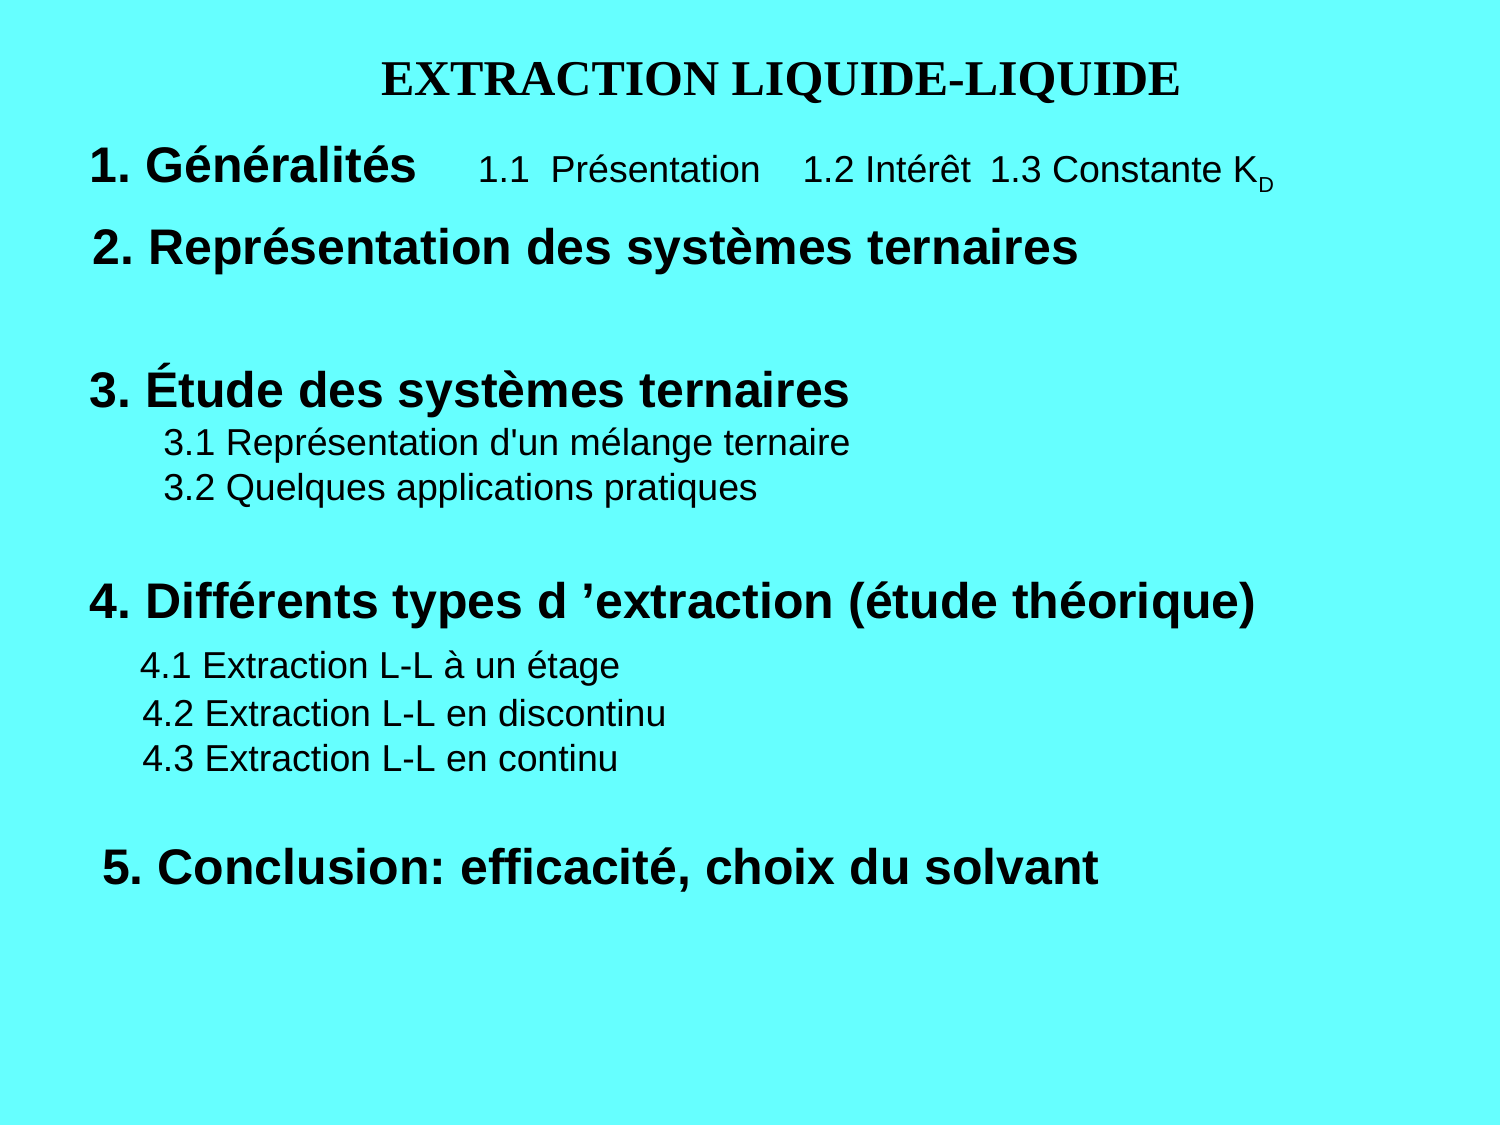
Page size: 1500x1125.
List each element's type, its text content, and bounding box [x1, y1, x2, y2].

text_box 5. Conclusion: efficacité, choix du solvant [87, 826, 1438, 903]
text_box EXTRACTION LIQUIDE-LIQUIDE [174, 37, 1388, 113]
text_box 3. Étude des systèmes ternaires 3.1 Représentation d'un mélange ternaire 3.2 Quelques applications pratiques [74, 349, 1401, 561]
text_box 2. Représentation des systèmes ternaires [78, 206, 1295, 283]
text_box 1. Généralités 1.1 Présentation 1.2 Intérêt 1.3 Constante KD [75, 124, 1455, 205]
text_box 4. Différents types d ’extraction (étude théorique) 4.1 Extraction L-L à un étage 4.2 Extraction L-L en discontinu 4.3 Extraction L-L en continu [74, 560, 1407, 787]
